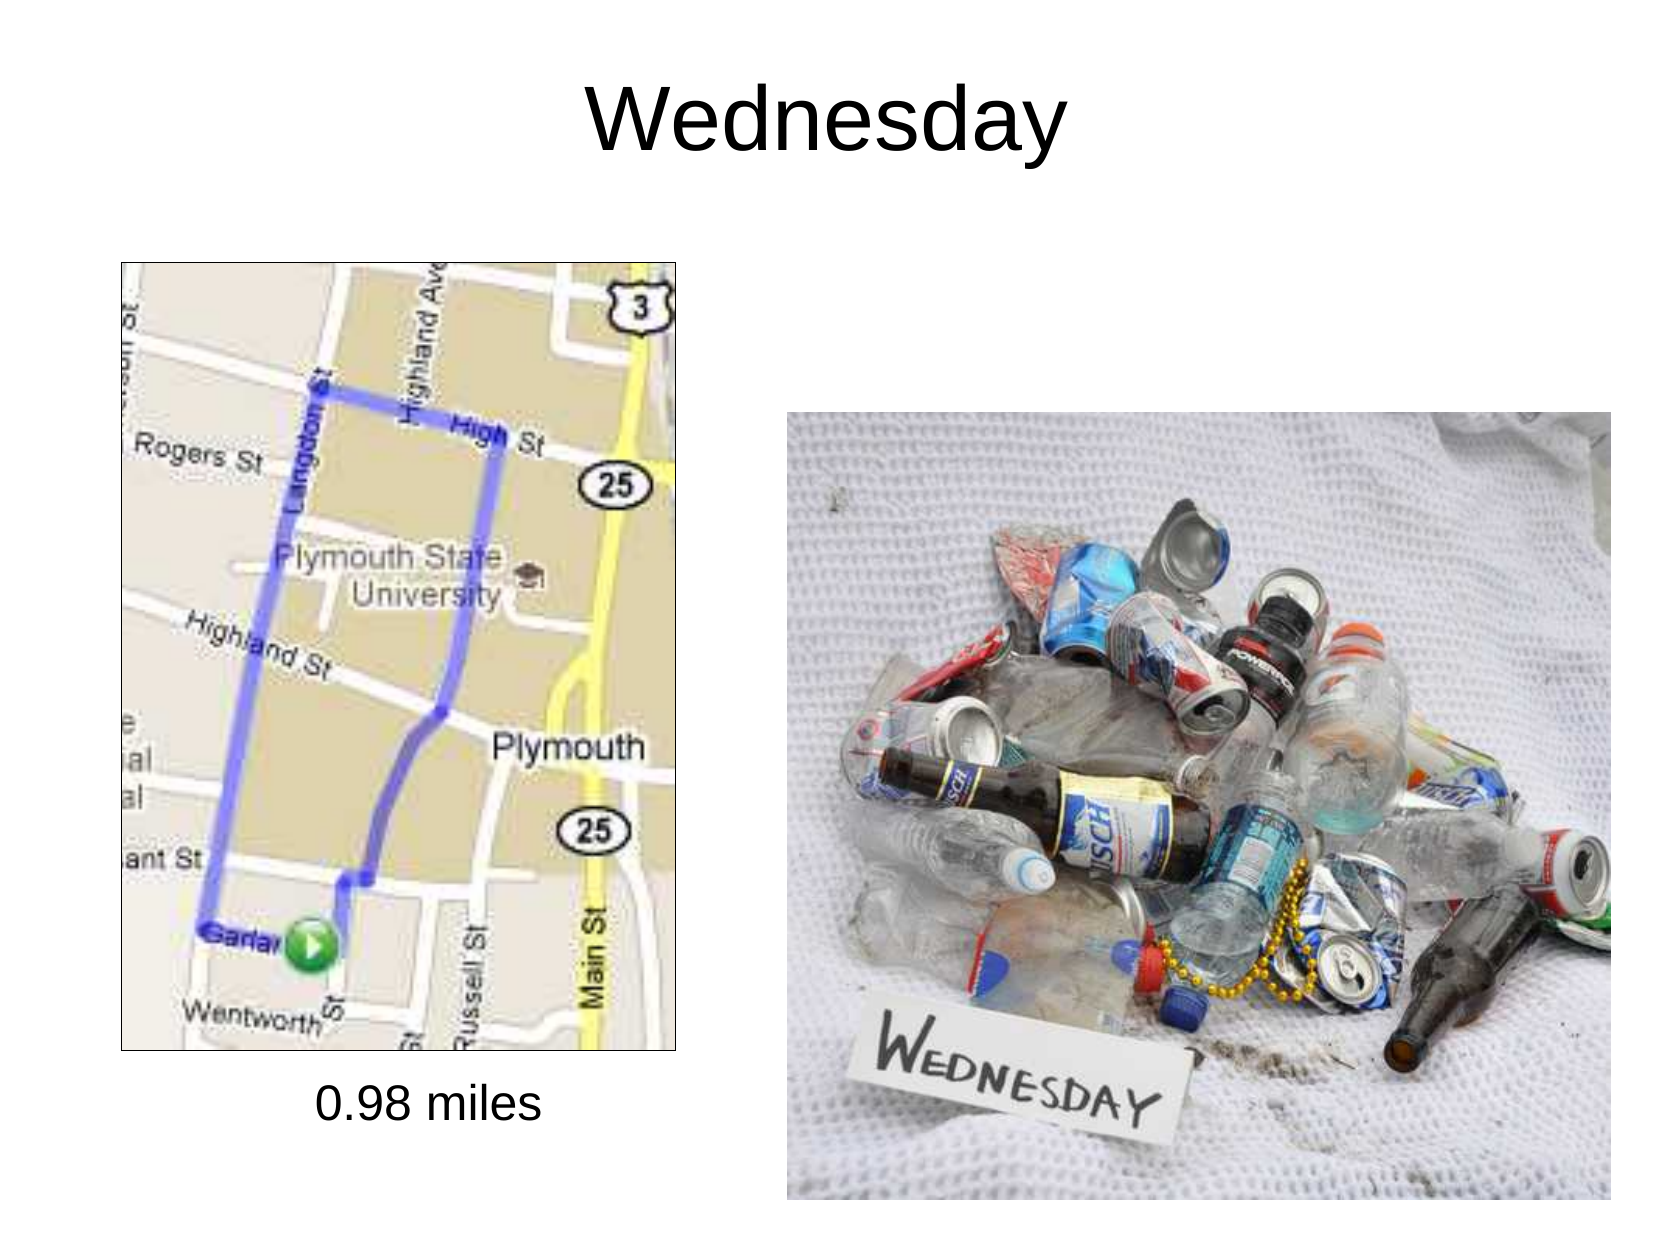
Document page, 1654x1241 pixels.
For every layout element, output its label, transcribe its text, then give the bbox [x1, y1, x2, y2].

picture [787, 412, 1611, 1201]
title Wednesday [82, 49, 1571, 188]
picture [121, 262, 676, 1051]
text_box 0.98 miles [300, 1068, 563, 1139]
